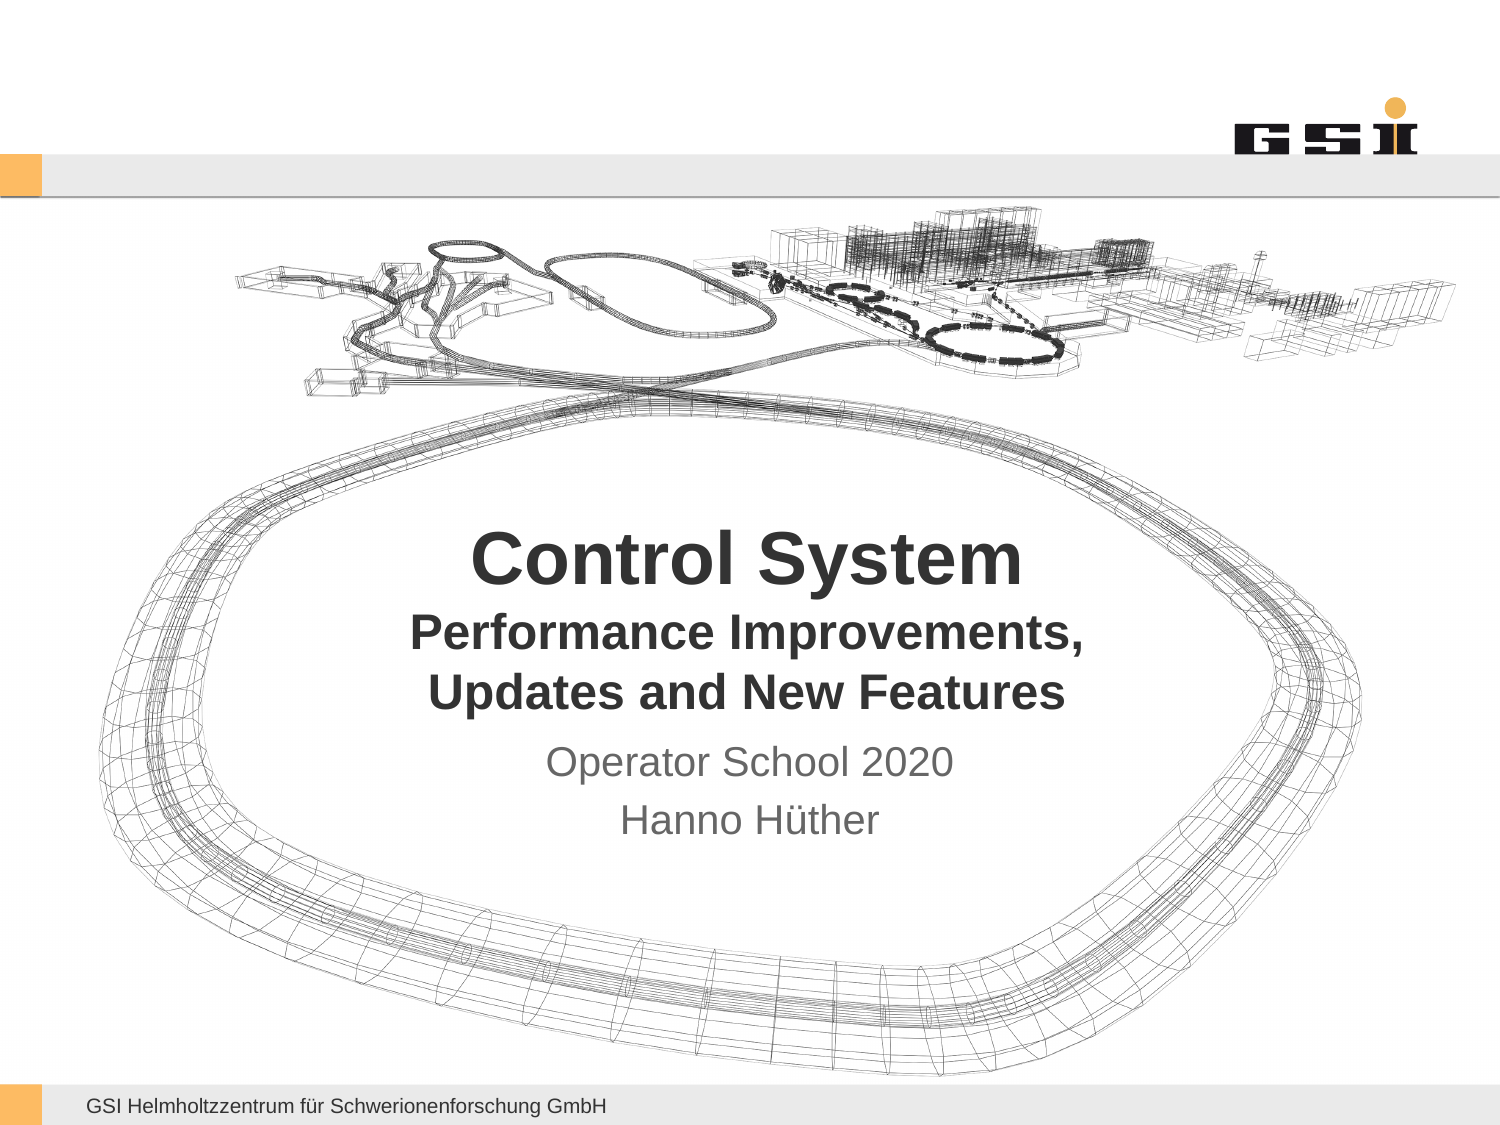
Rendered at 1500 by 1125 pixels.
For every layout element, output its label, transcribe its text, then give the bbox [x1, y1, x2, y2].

subtitle Operator School 2020 Hanno Hüther [225, 726, 1275, 823]
picture [0, 199, 1500, 1084]
picture [1233, 95, 1419, 154]
title Control System Performance Improvements, Updates and New Features [205, 598, 1290, 727]
